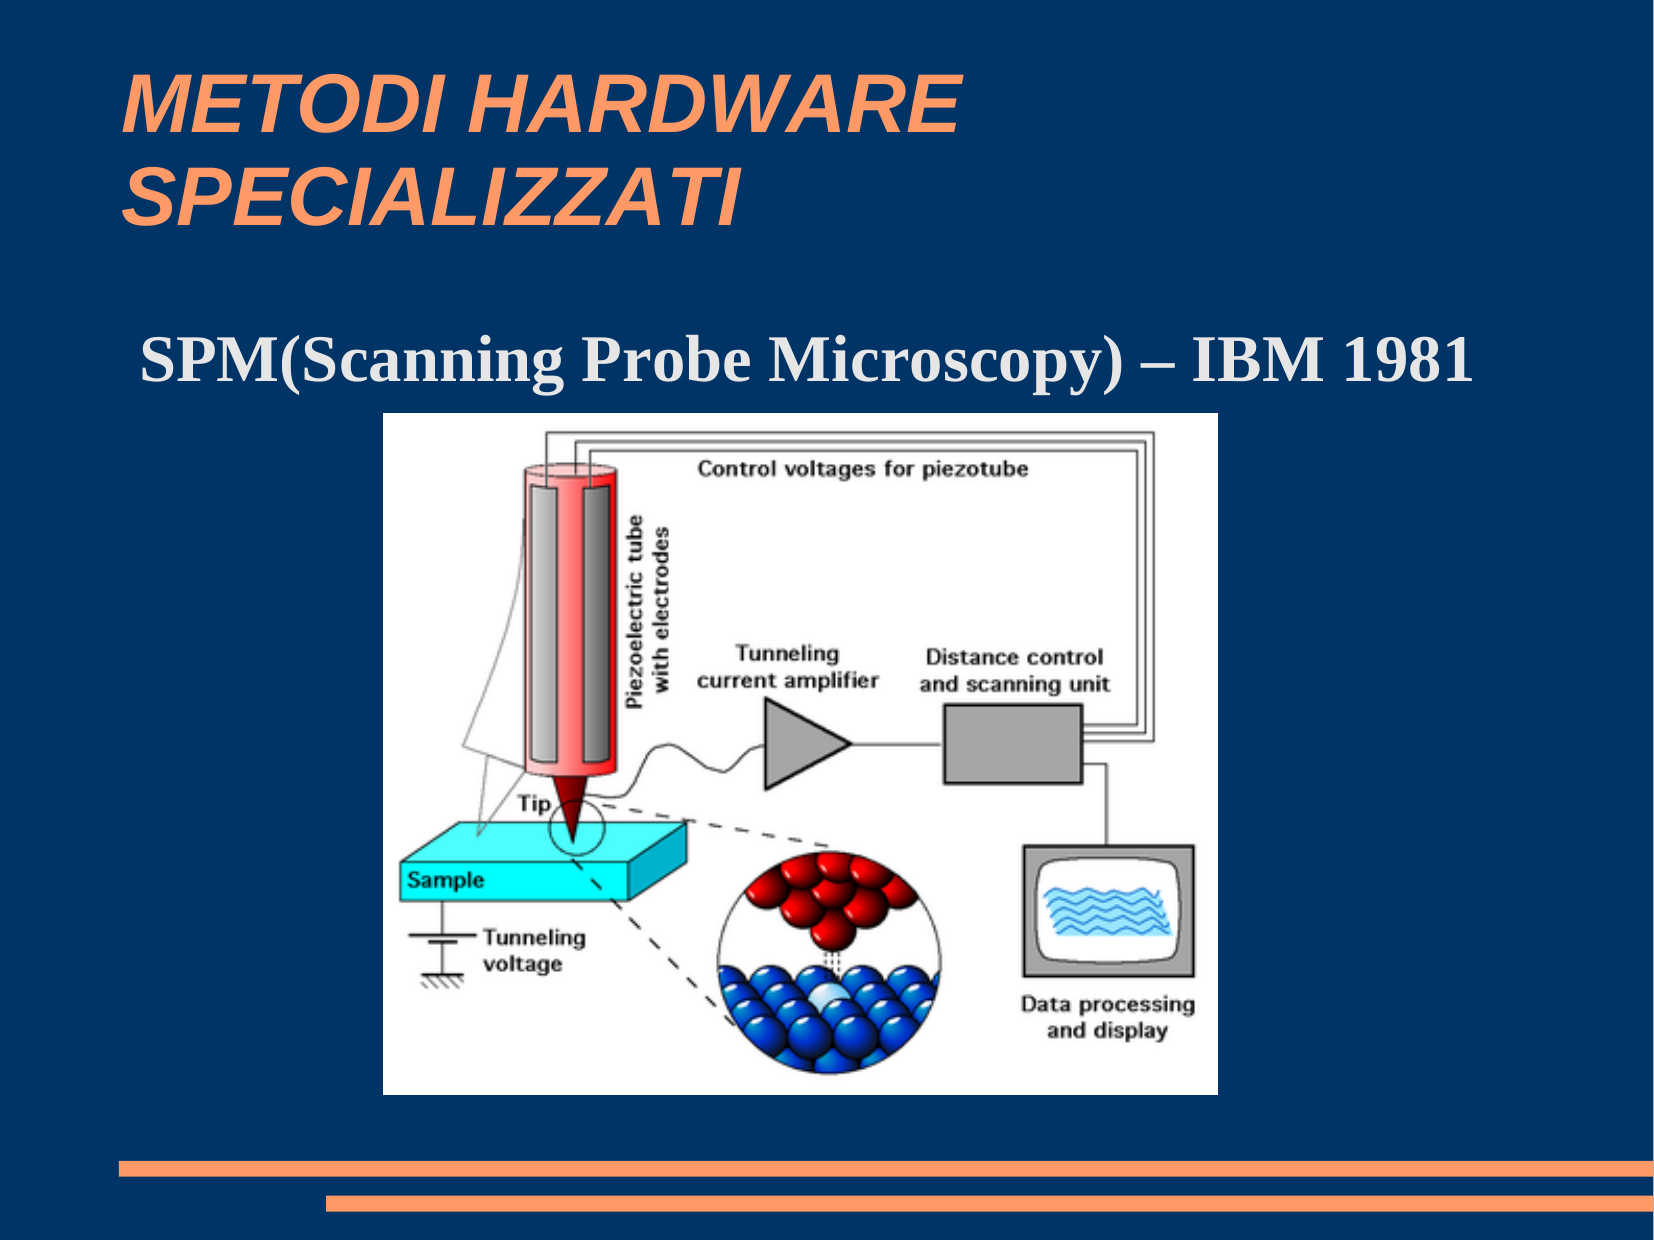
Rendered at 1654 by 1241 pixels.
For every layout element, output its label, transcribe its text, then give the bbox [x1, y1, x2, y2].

picture [383, 413, 1218, 1095]
title METODI HARDWARE SPECIALIZZATI [121, 53, 1534, 246]
list SPM(Scanning Probe Microscopy) – IBM 1981 [121, 322, 1561, 1118]
